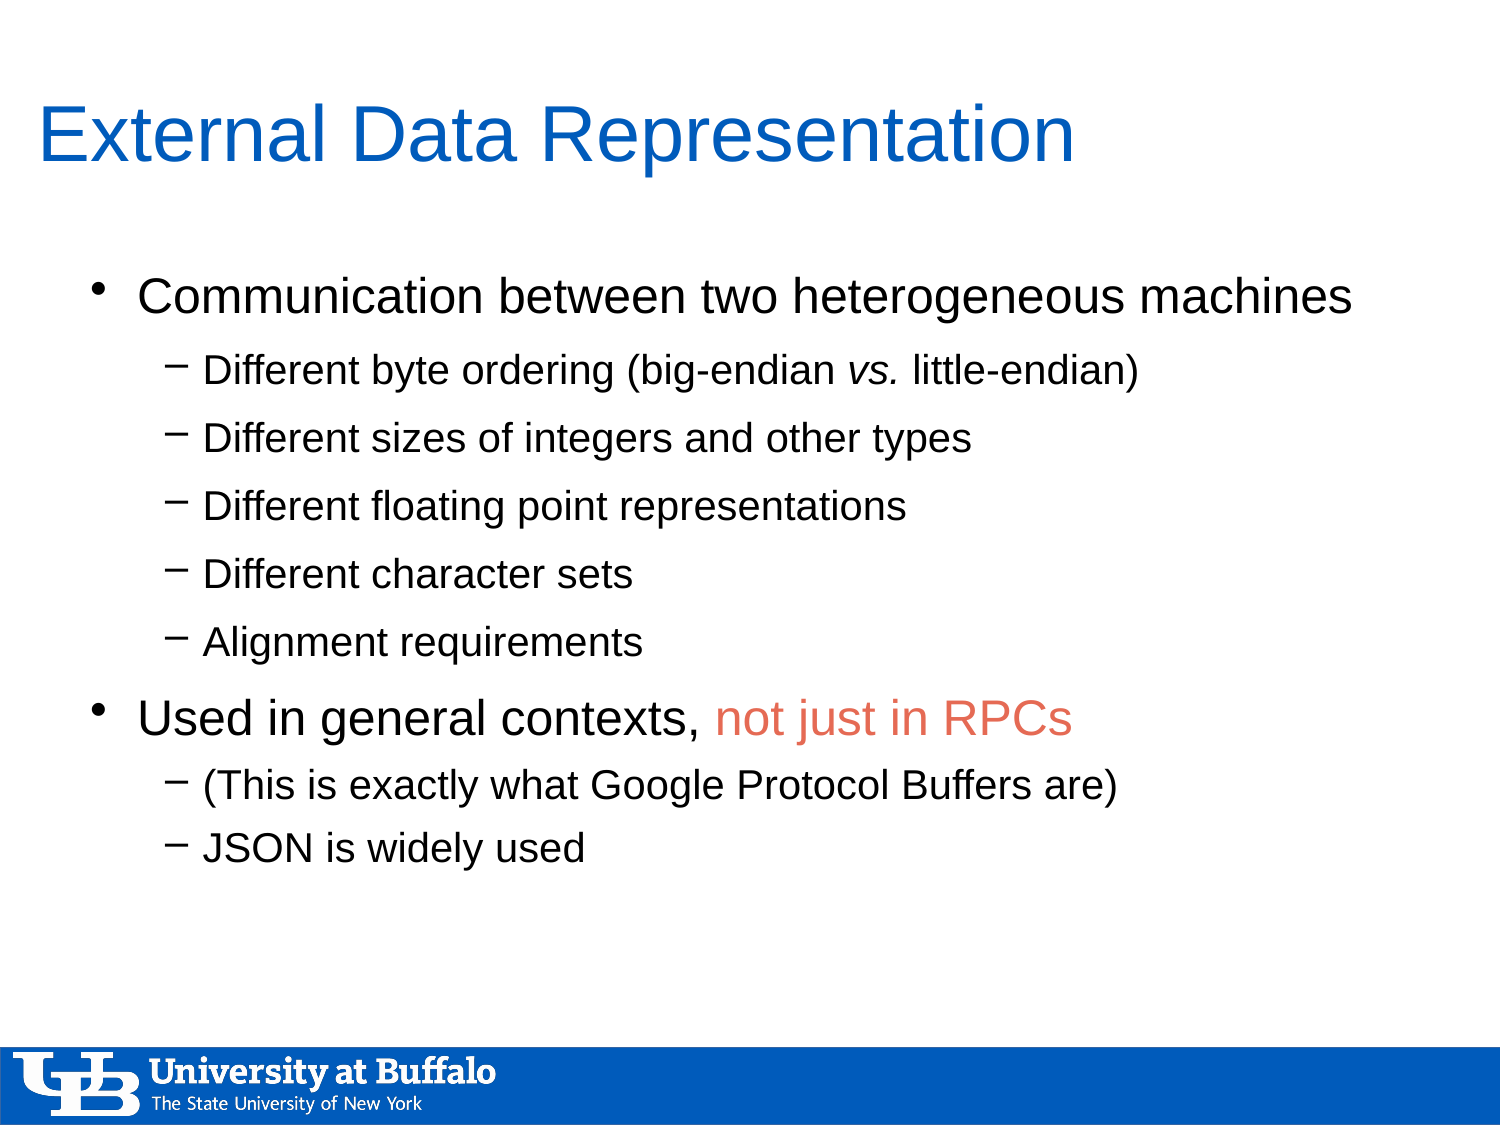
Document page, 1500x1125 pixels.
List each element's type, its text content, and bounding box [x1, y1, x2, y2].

picture [13, 1052, 496, 1116]
title External Data Representation [37, 40, 1388, 228]
list Communication between two heterogeneous machines Different byte ordering (big-endian vs. little-endian) Different sizes of integers and other types Different floating point representations Different character sets Alignment requirements Used in general contexts, not just in RPCs (This is exactly what Google Protocol Buffers are) JSON is widely used [75, 263, 1425, 916]
